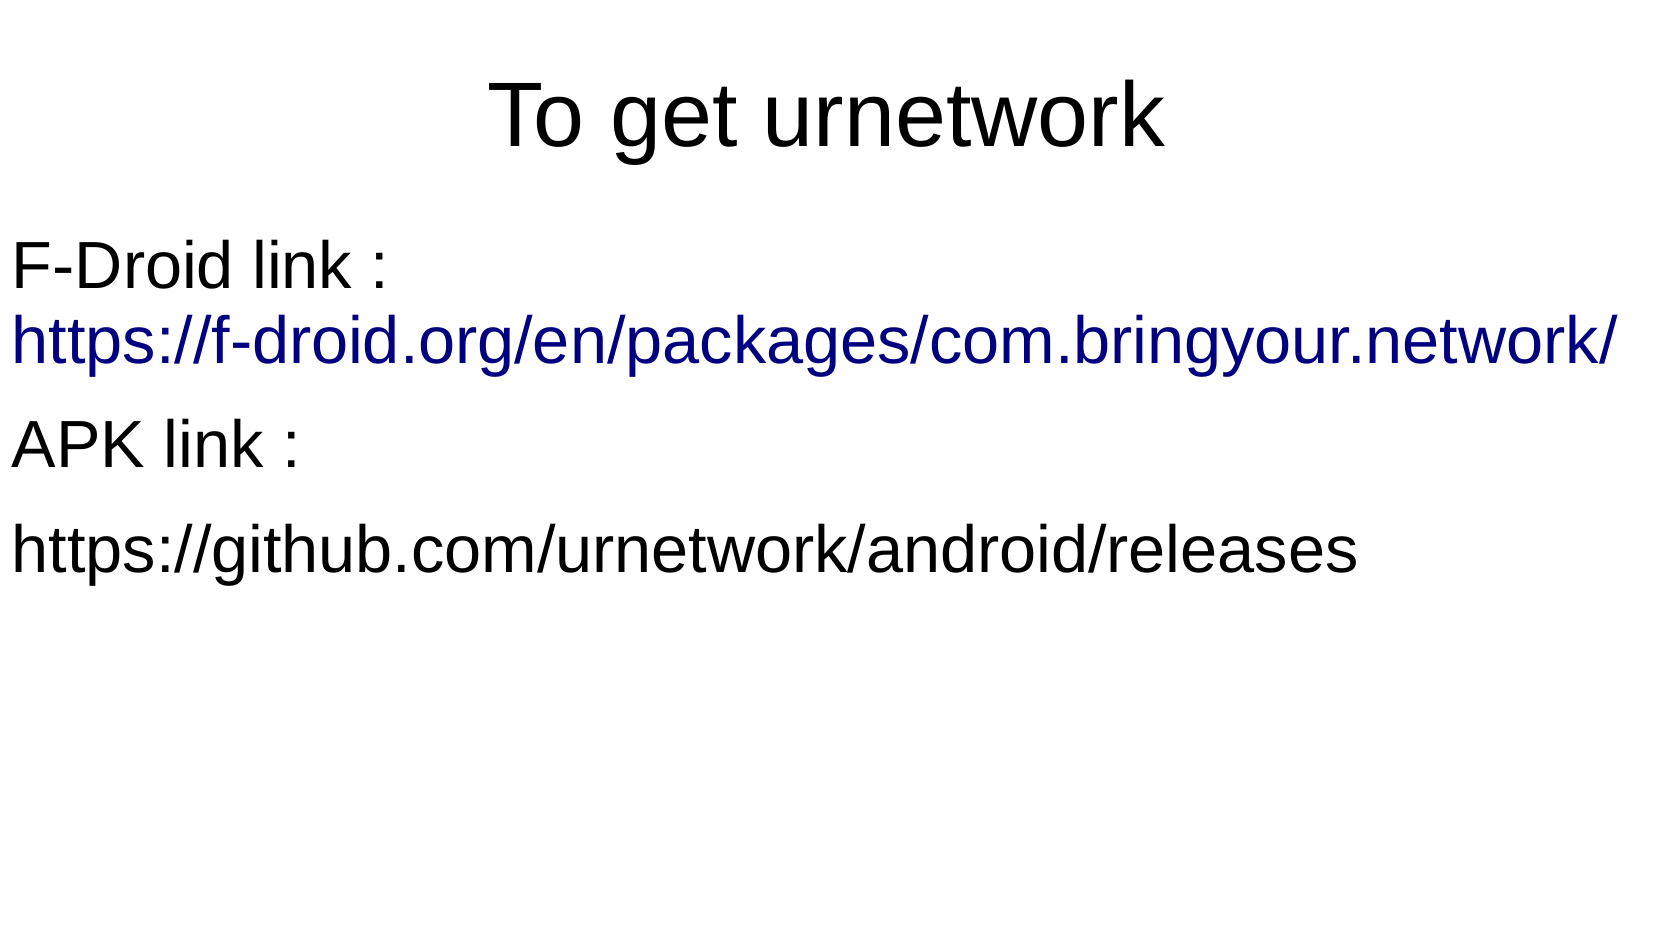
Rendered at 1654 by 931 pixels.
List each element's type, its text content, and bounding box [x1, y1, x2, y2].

title To get urnetwork [82, 37, 1571, 193]
list F-Droid link : https://f-droid.org/en/packages/com.bringyour.network/ APK link : https://github.com/urnetwork/android/releases [0, 228, 1625, 768]
